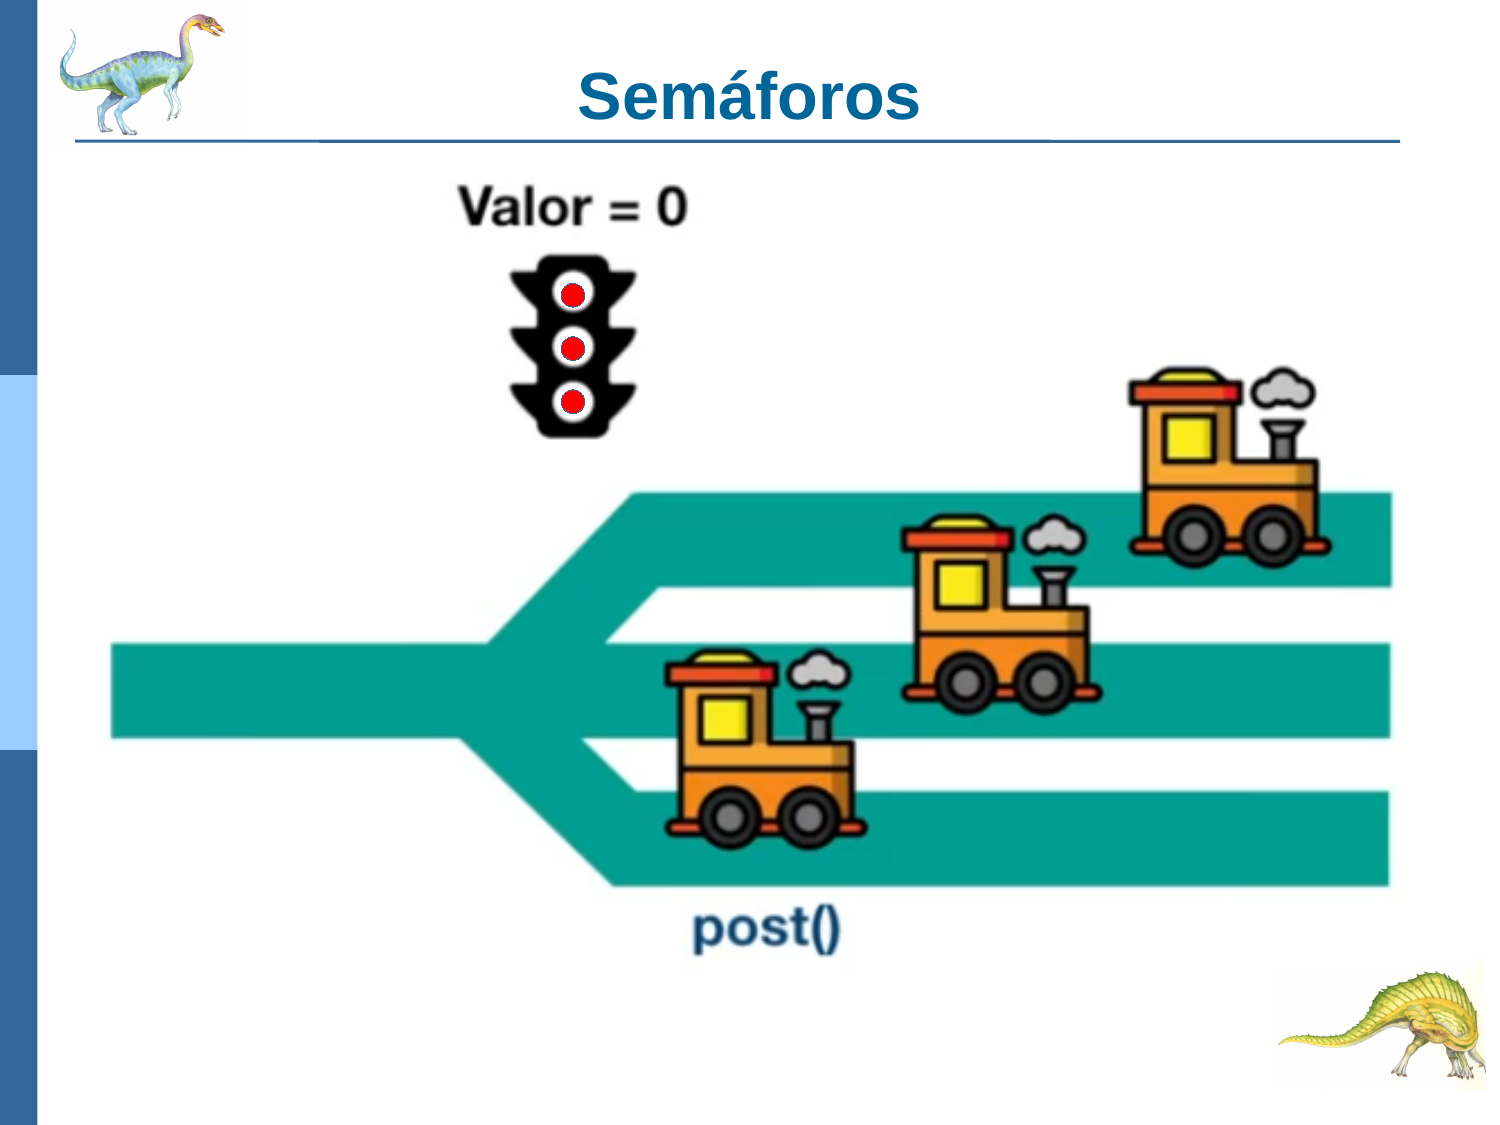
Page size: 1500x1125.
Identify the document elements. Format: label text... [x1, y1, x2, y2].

text_box [561, 283, 585, 308]
text_box [561, 389, 585, 414]
text_box [561, 336, 585, 361]
text_box Semáforos [75, 45, 1426, 141]
picture [46, 0, 243, 149]
picture [100, 165, 1486, 1090]
